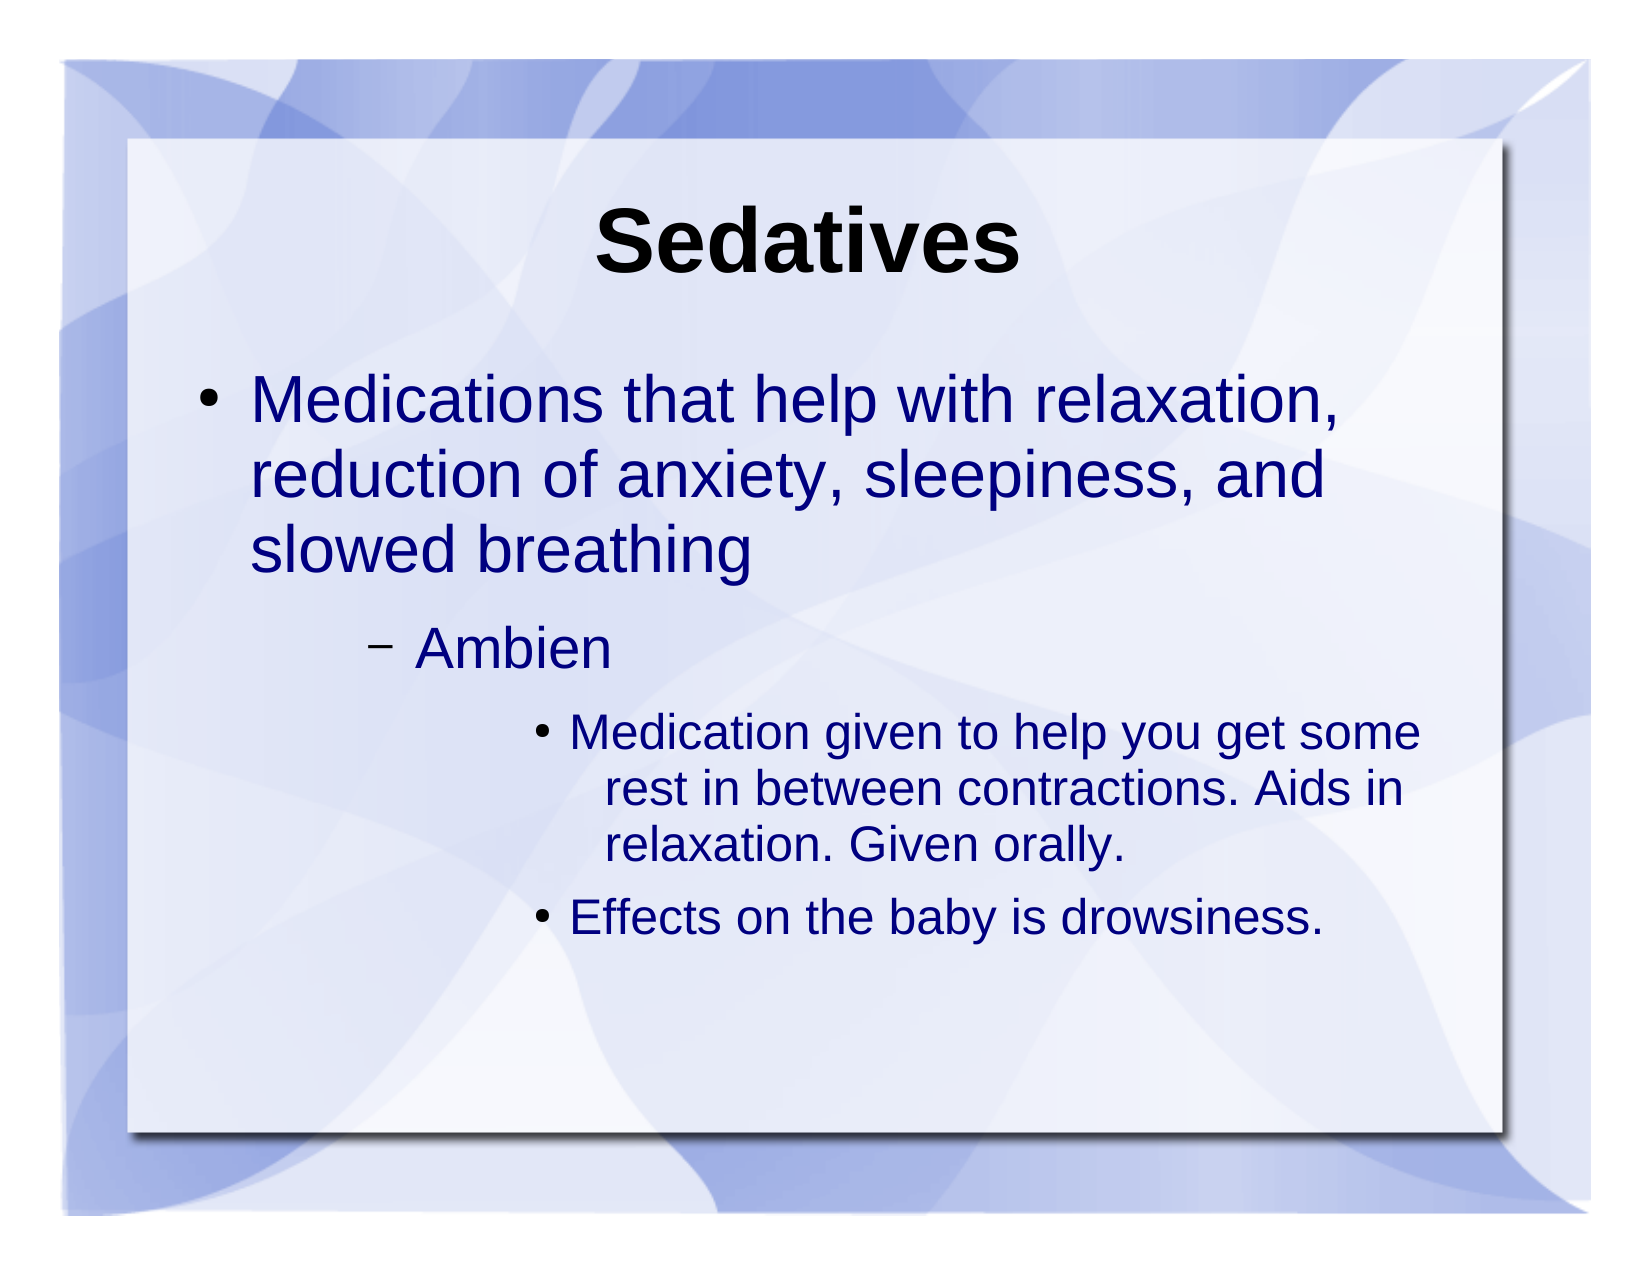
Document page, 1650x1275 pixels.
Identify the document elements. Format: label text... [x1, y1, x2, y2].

picture [59, 59, 1591, 1216]
list Medications that help with relaxation, reduction of anxiety, sleepiness, and slowed breathing Ambien Medication given to help you get some rest in between contractions. Aids in relaxation. Given orally. Effects on the baby is drowsiness. [179, 362, 1438, 954]
title Sedatives [135, 151, 1482, 330]
